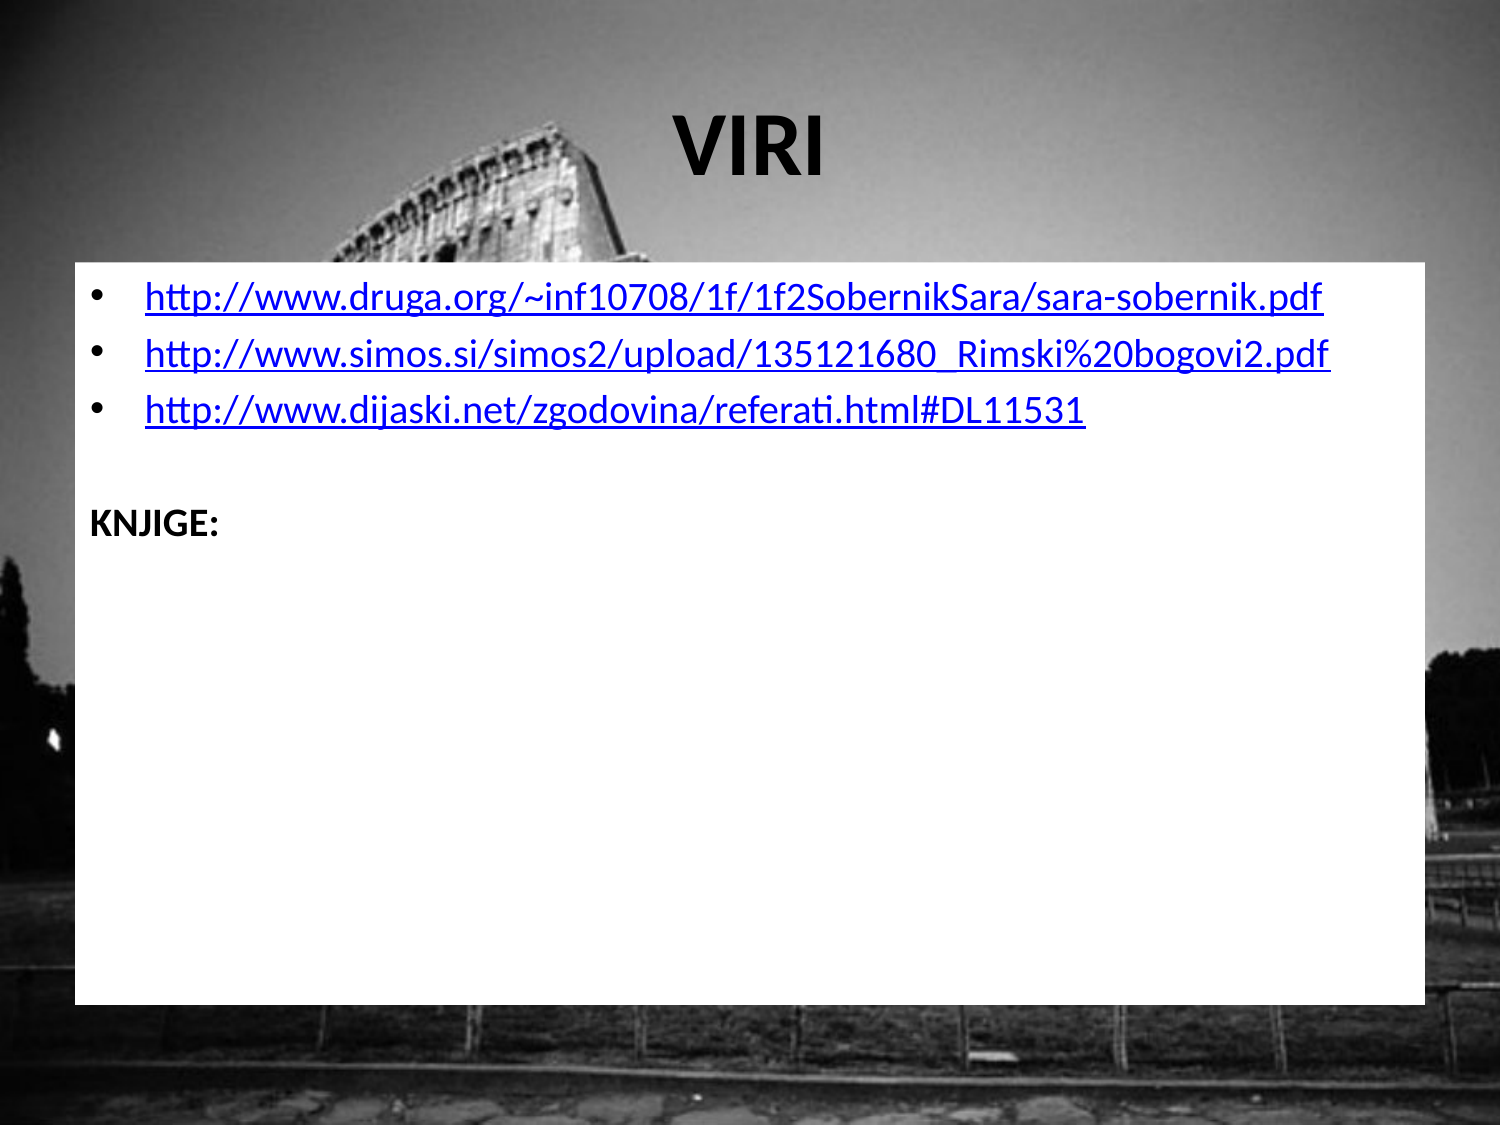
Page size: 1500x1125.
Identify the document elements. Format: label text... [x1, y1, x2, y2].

picture [0, 0, 1500, 1125]
title VIRI [75, 45, 1425, 233]
list http://www.druga.org/~inf10708/1f/1f2SobernikSara/sara-sobernik.pdf http://www.simos.si/simos2/upload/135121680_Rimski%20bogovi2.pdf http://www.dijaski.net/zgodovina/referati.html#DL11531 KNJIGE: STEELE.P, 2009, Stari Rim, Tržič, Učila, str. 10,11. CHRISP.P, 2004, Stari Rim, Murska Sobota, Pomurska založba, str. 34,35. KOCUVAN.E, 1994, Rimljan sem-Romanvs svm, Ljubljana, DZS, str. 38,39. SCHMIDT.J, 1995, Slovar grške in rimske mitologije, Ljubljana, Mladinska knjiga. [75, 262, 1425, 1005]
